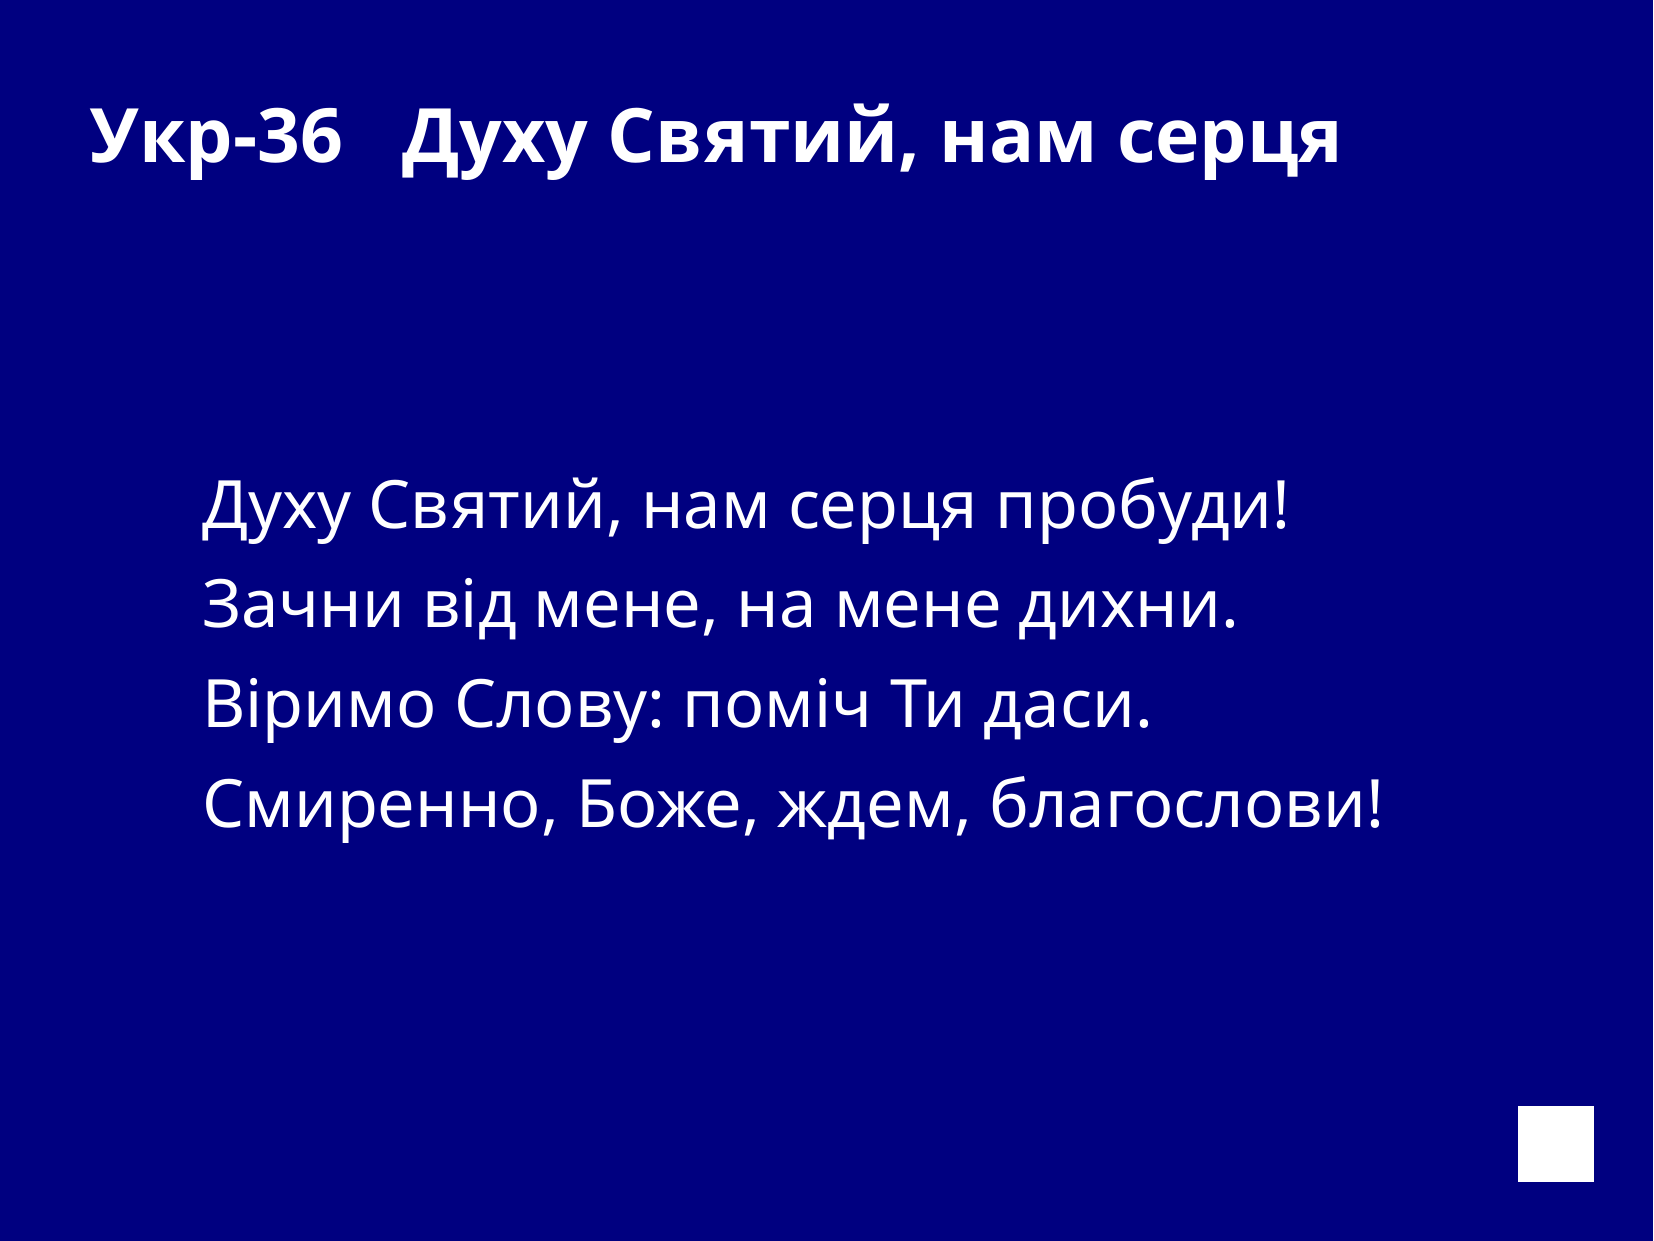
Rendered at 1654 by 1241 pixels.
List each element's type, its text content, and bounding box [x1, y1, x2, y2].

text_box Духу Святий, нам серця пробуди! Зачни від мене, на мене дихни. Віримо Слову: поміч Ти даси. Смиренно, Боже, ждем, благослови! [75, 188, 1576, 1163]
text_box [1518, 1106, 1594, 1182]
text_box Укр-36 Духу Святий, нам серця [75, 75, 1576, 188]
